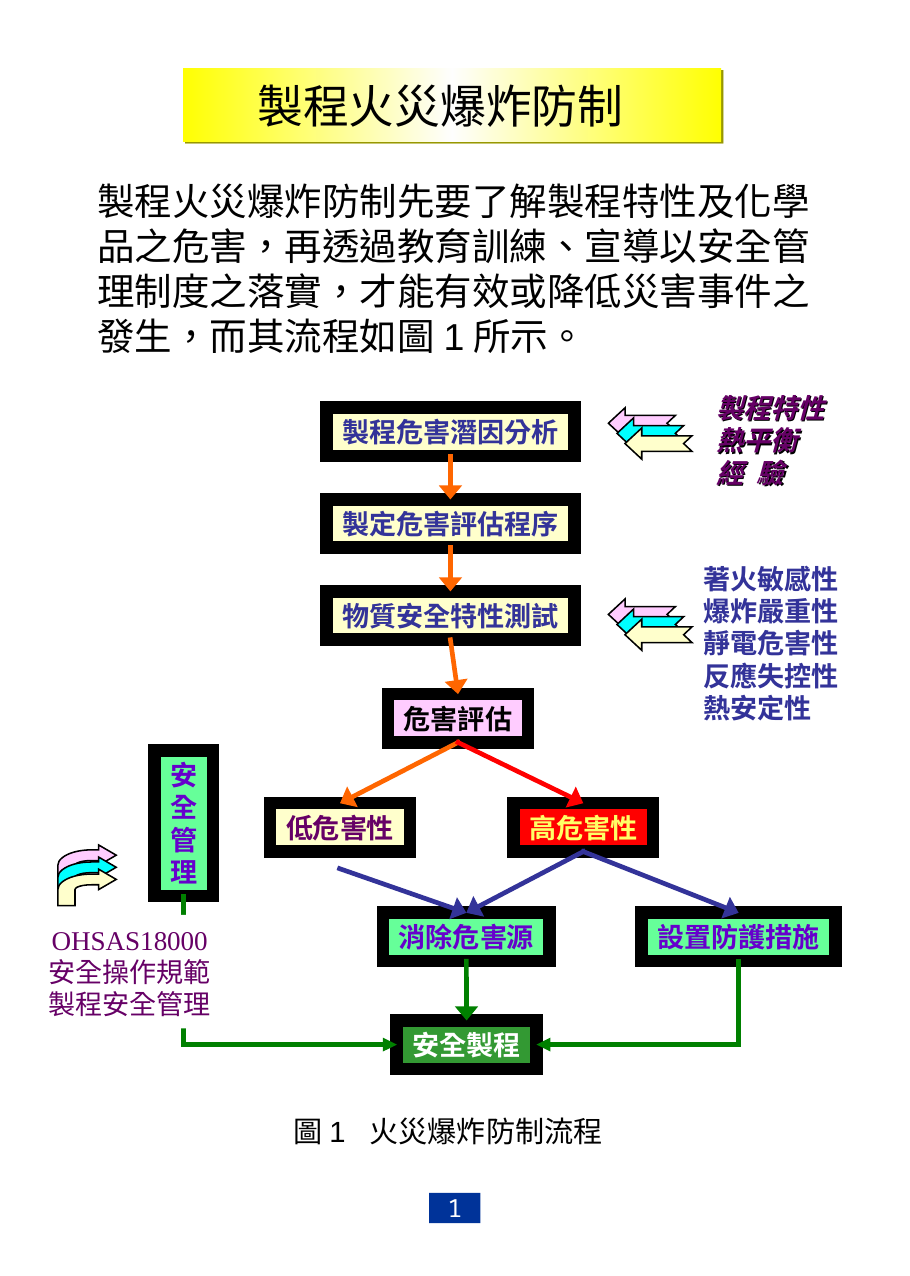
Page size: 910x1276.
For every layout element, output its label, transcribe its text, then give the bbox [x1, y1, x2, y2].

text_box OHSAS18000 安全操作規範 製程安全管理 [32, 914, 227, 1029]
text_box 高危害性 [513, 803, 654, 852]
text_box 圖1 火災爆炸防制流程 [259, 1105, 644, 1157]
text_box 製定危害評估程序 [326, 499, 575, 548]
text_box 製程火災爆炸防制 [183, 68, 722, 142]
text_box 1 [429, 1192, 481, 1224]
text_box 製程危害潛因分析 [326, 407, 575, 457]
text_box [57, 844, 117, 906]
text_box 製程火災爆炸防制先要了解製程特性及化學品之危害，再透過教育訓練、宣導以安全管理制度之落實，才能有效或降低災害事件之發生，而其流程如圖1所示。 [81, 170, 833, 367]
text_box 低危害性 [270, 803, 410, 852]
text_box 製程特性 熱平衡 經 驗 [700, 383, 841, 497]
text_box 設置防護措施 [641, 912, 836, 962]
text_box 著火敏感性 爆炸嚴重性 靜電危害性 反應失控性 熱安定性 [687, 554, 880, 733]
text_box 安全製程 [396, 1020, 537, 1069]
text_box 安 全 管 理 [154, 750, 214, 897]
text_box [608, 598, 692, 651]
text_box 危害評估 [388, 694, 528, 743]
text_box 物質安全特性測試 [326, 591, 575, 640]
text_box 消除危害源 [383, 912, 550, 962]
text_box [608, 407, 692, 460]
